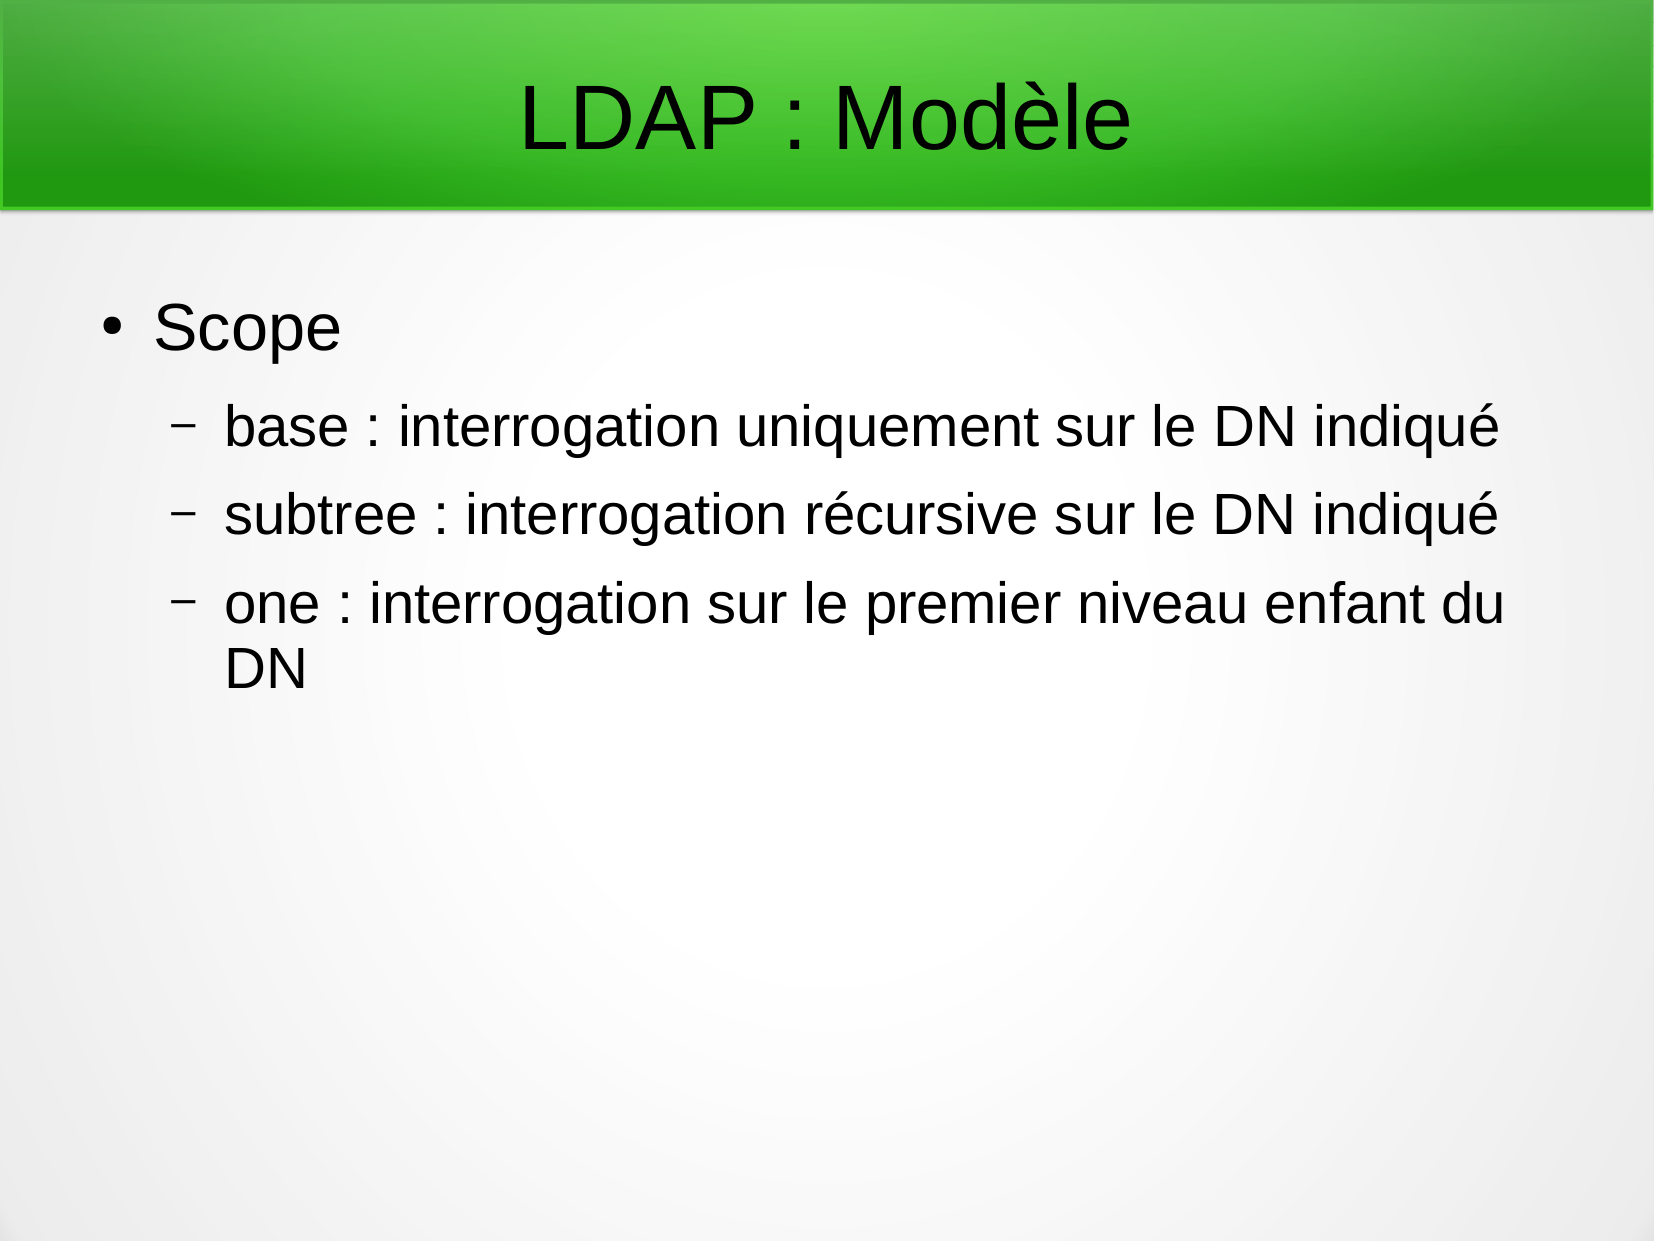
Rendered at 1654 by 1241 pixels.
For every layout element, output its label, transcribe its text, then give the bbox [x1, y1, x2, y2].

title LDAP : Modèle [82, 47, 1571, 189]
list Scope base : interrogation uniquement sur le DN indiqué subtree : interrogation récursive sur le DN indiqué one : interrogation sur le premier niveau enfant du DN [82, 290, 1571, 1010]
